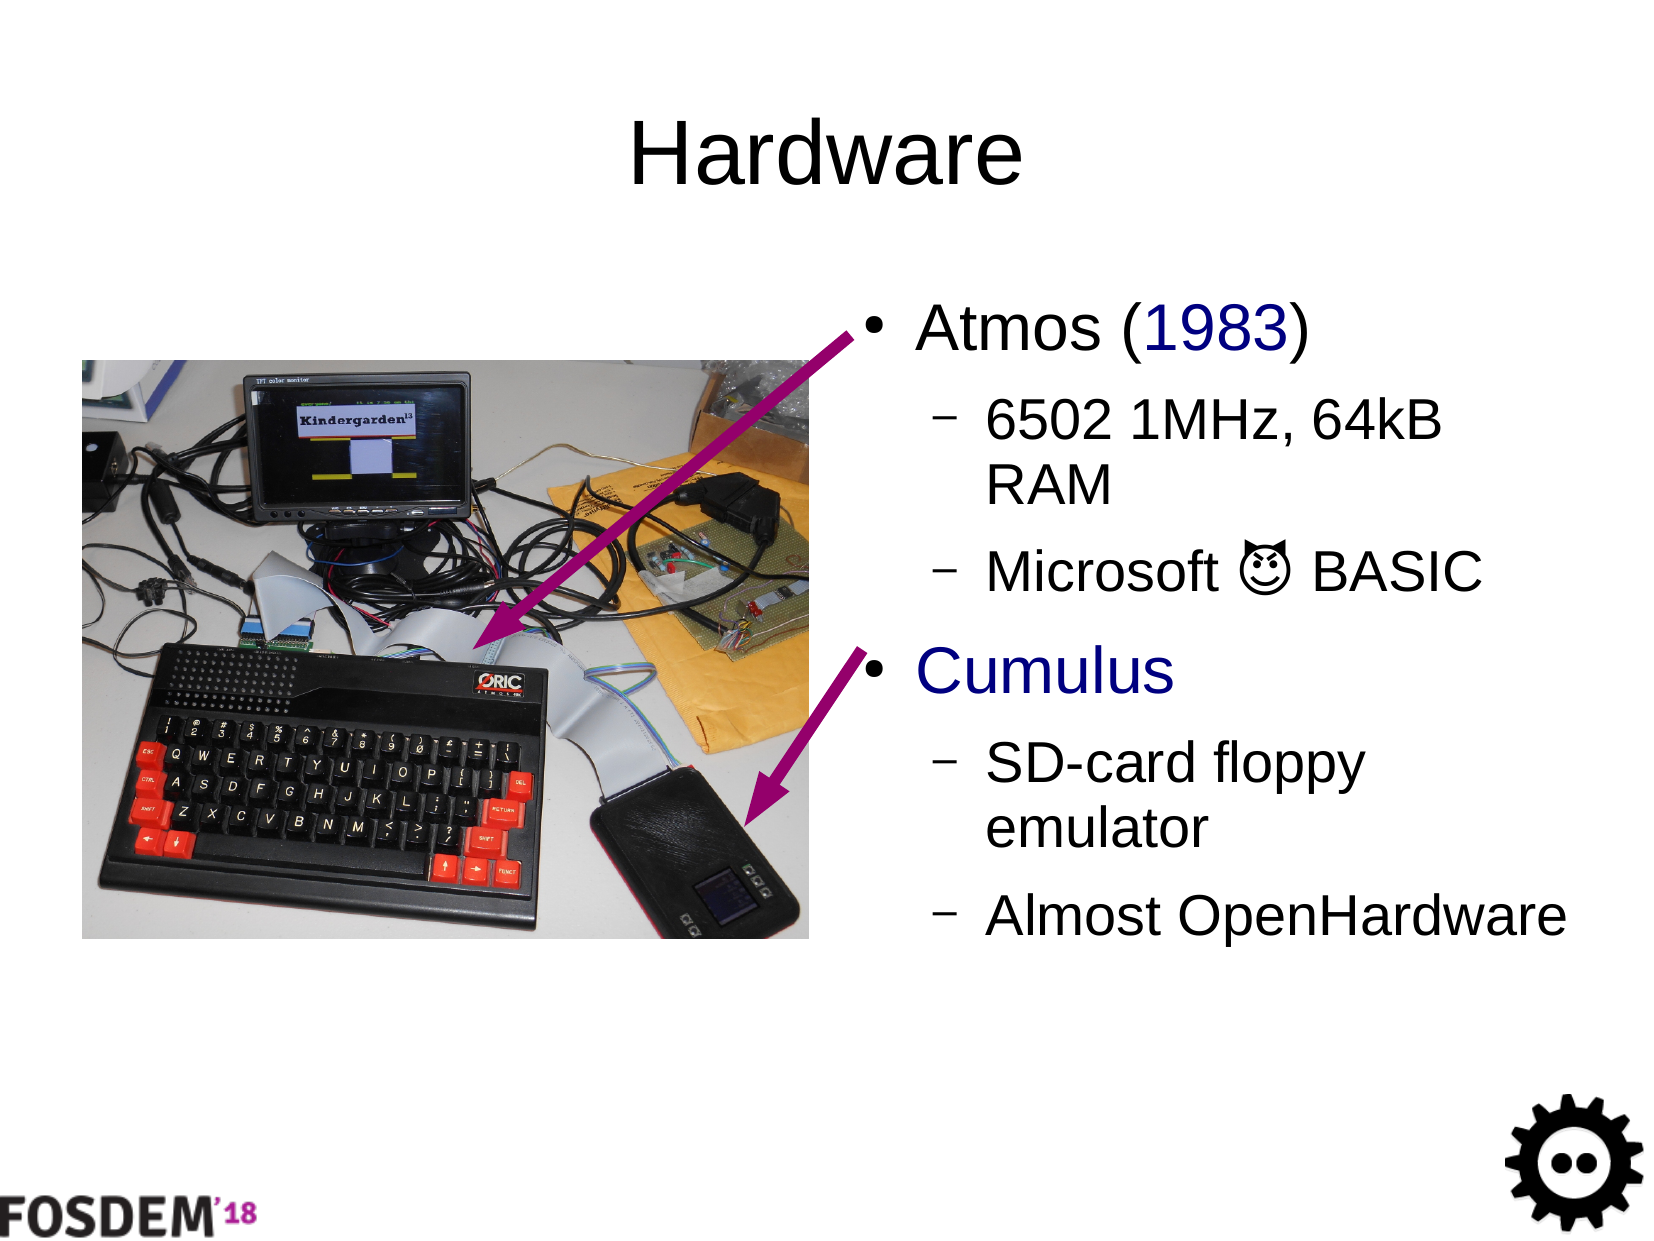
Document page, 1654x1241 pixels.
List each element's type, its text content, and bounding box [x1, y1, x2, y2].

picture [82, 360, 809, 939]
list Atmos (1983) 6502 1MHz, 64kB RAM Microsoft 😈 BASIC Cumulus SD-card floppy emulator Almost OpenHardware [845, 290, 1572, 1010]
picture [1505, 1094, 1648, 1235]
title Hardware [82, 49, 1571, 257]
picture [0, 1191, 266, 1241]
